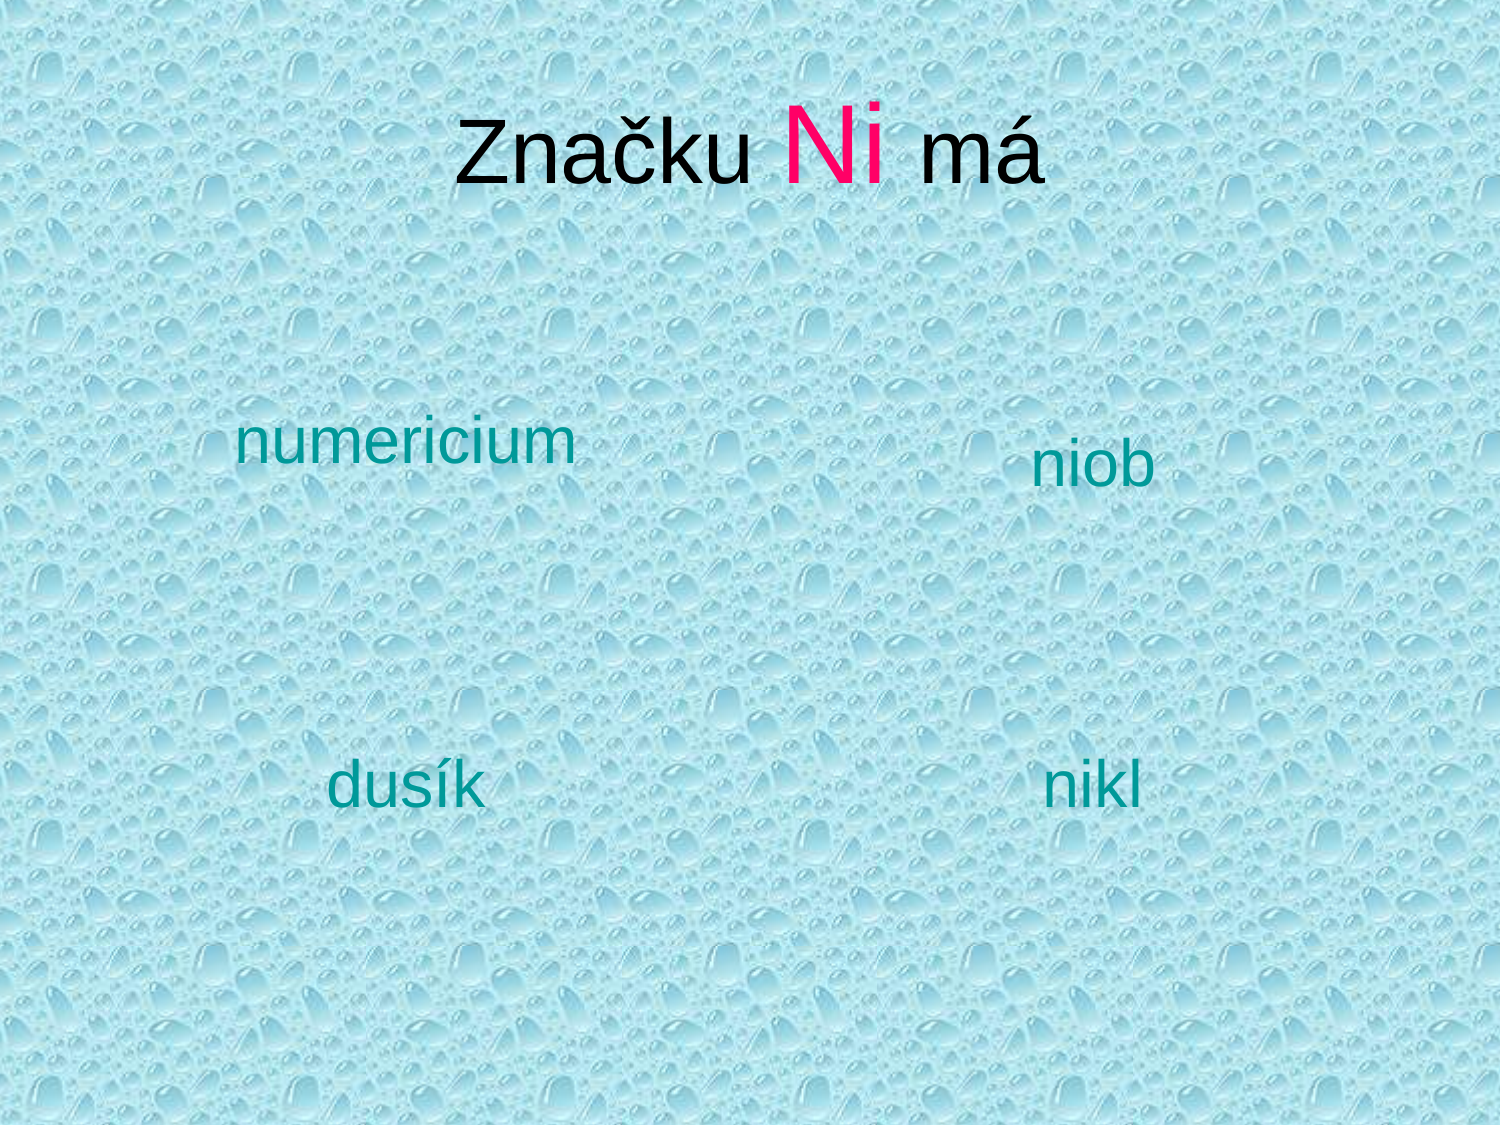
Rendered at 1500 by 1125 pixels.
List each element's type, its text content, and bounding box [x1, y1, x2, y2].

picture [0, 0, 1500, 1125]
table_header numericium [75, 262, 737, 621]
table_header dusík [75, 646, 737, 1005]
title Značku Ni má [75, 45, 1426, 233]
table_header niob [763, 262, 1425, 621]
table_header nikl [763, 646, 1423, 1005]
